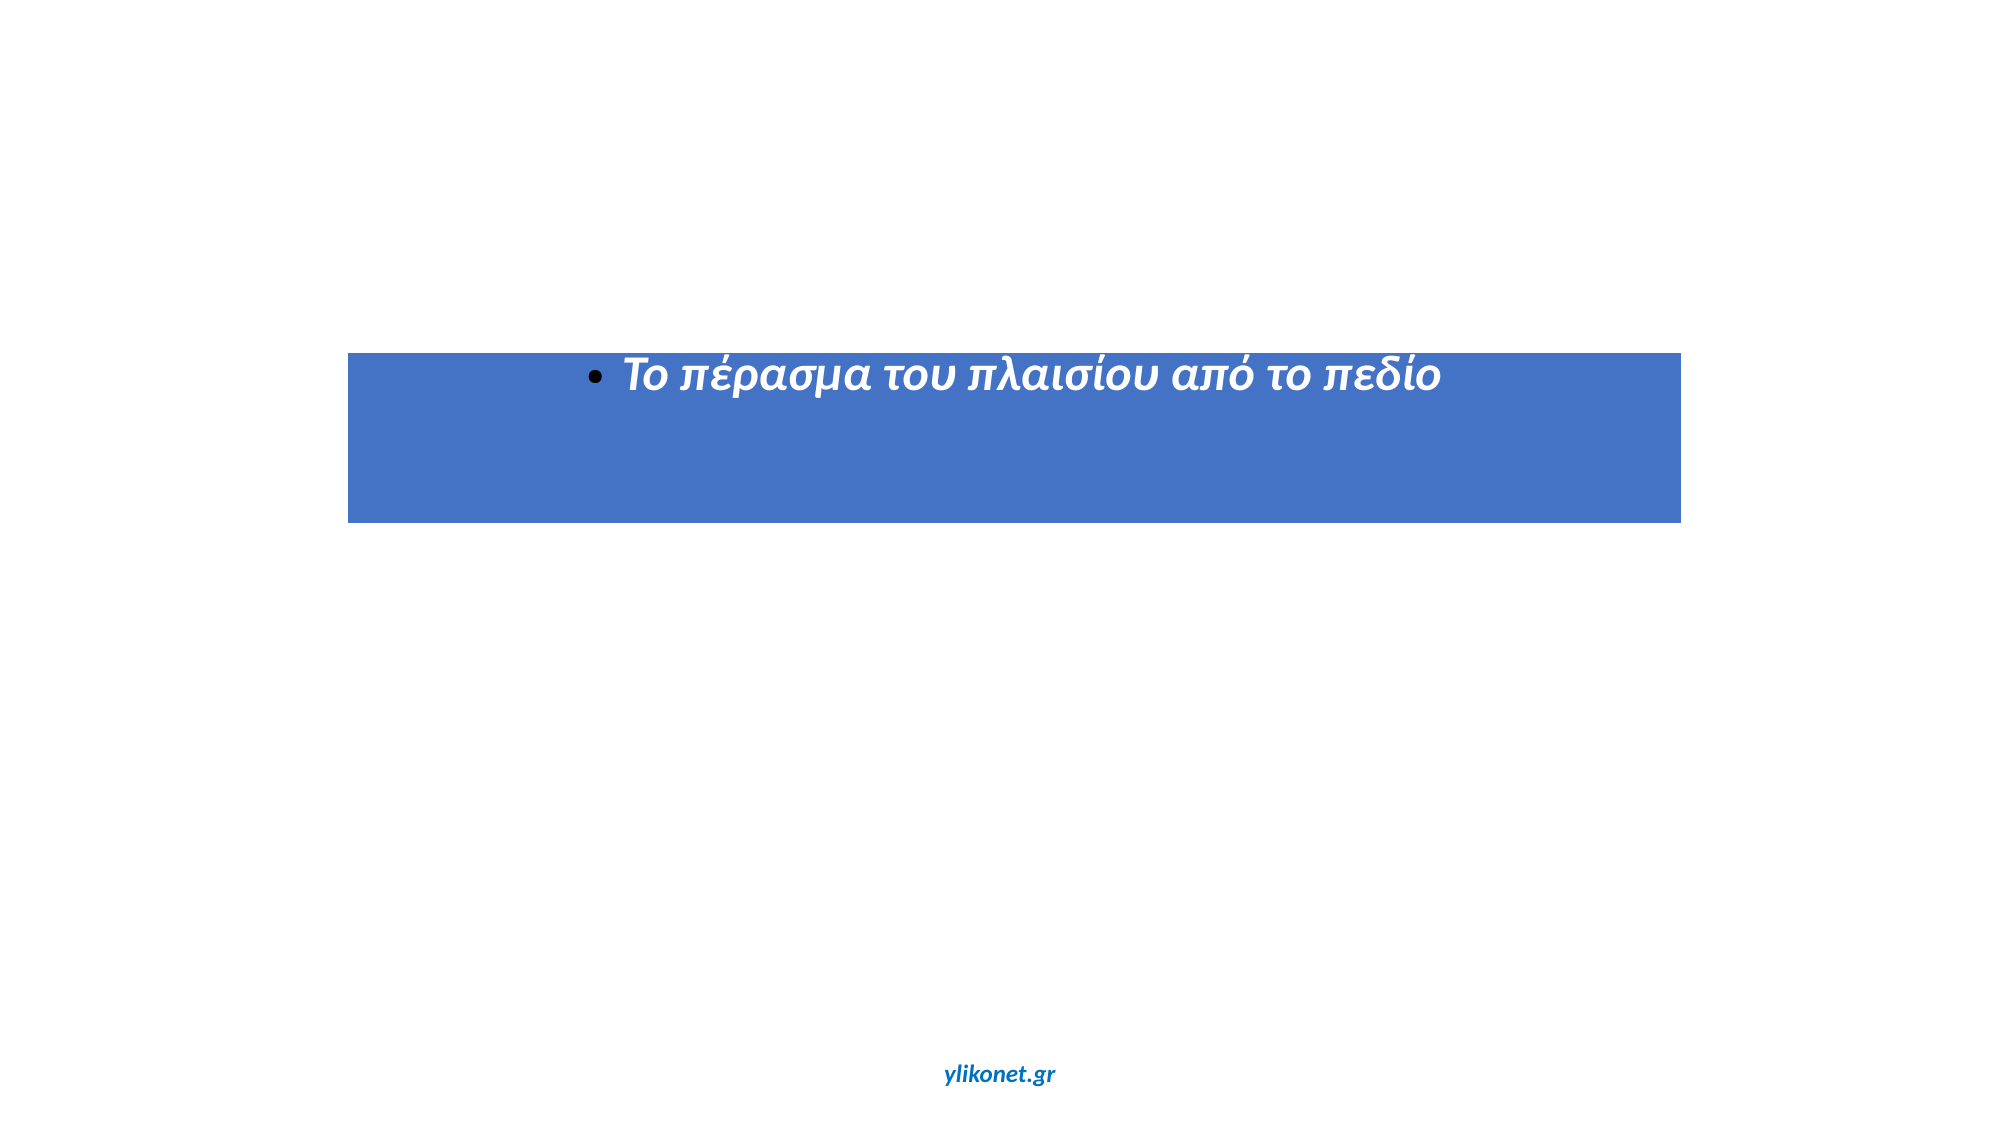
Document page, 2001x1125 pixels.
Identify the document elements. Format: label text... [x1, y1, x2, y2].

table_header Το πέρασμα του πλαισίου από το πεδίο [348, 353, 1681, 523]
text_box ylikonet.gr [683, 1042, 1317, 1103]
